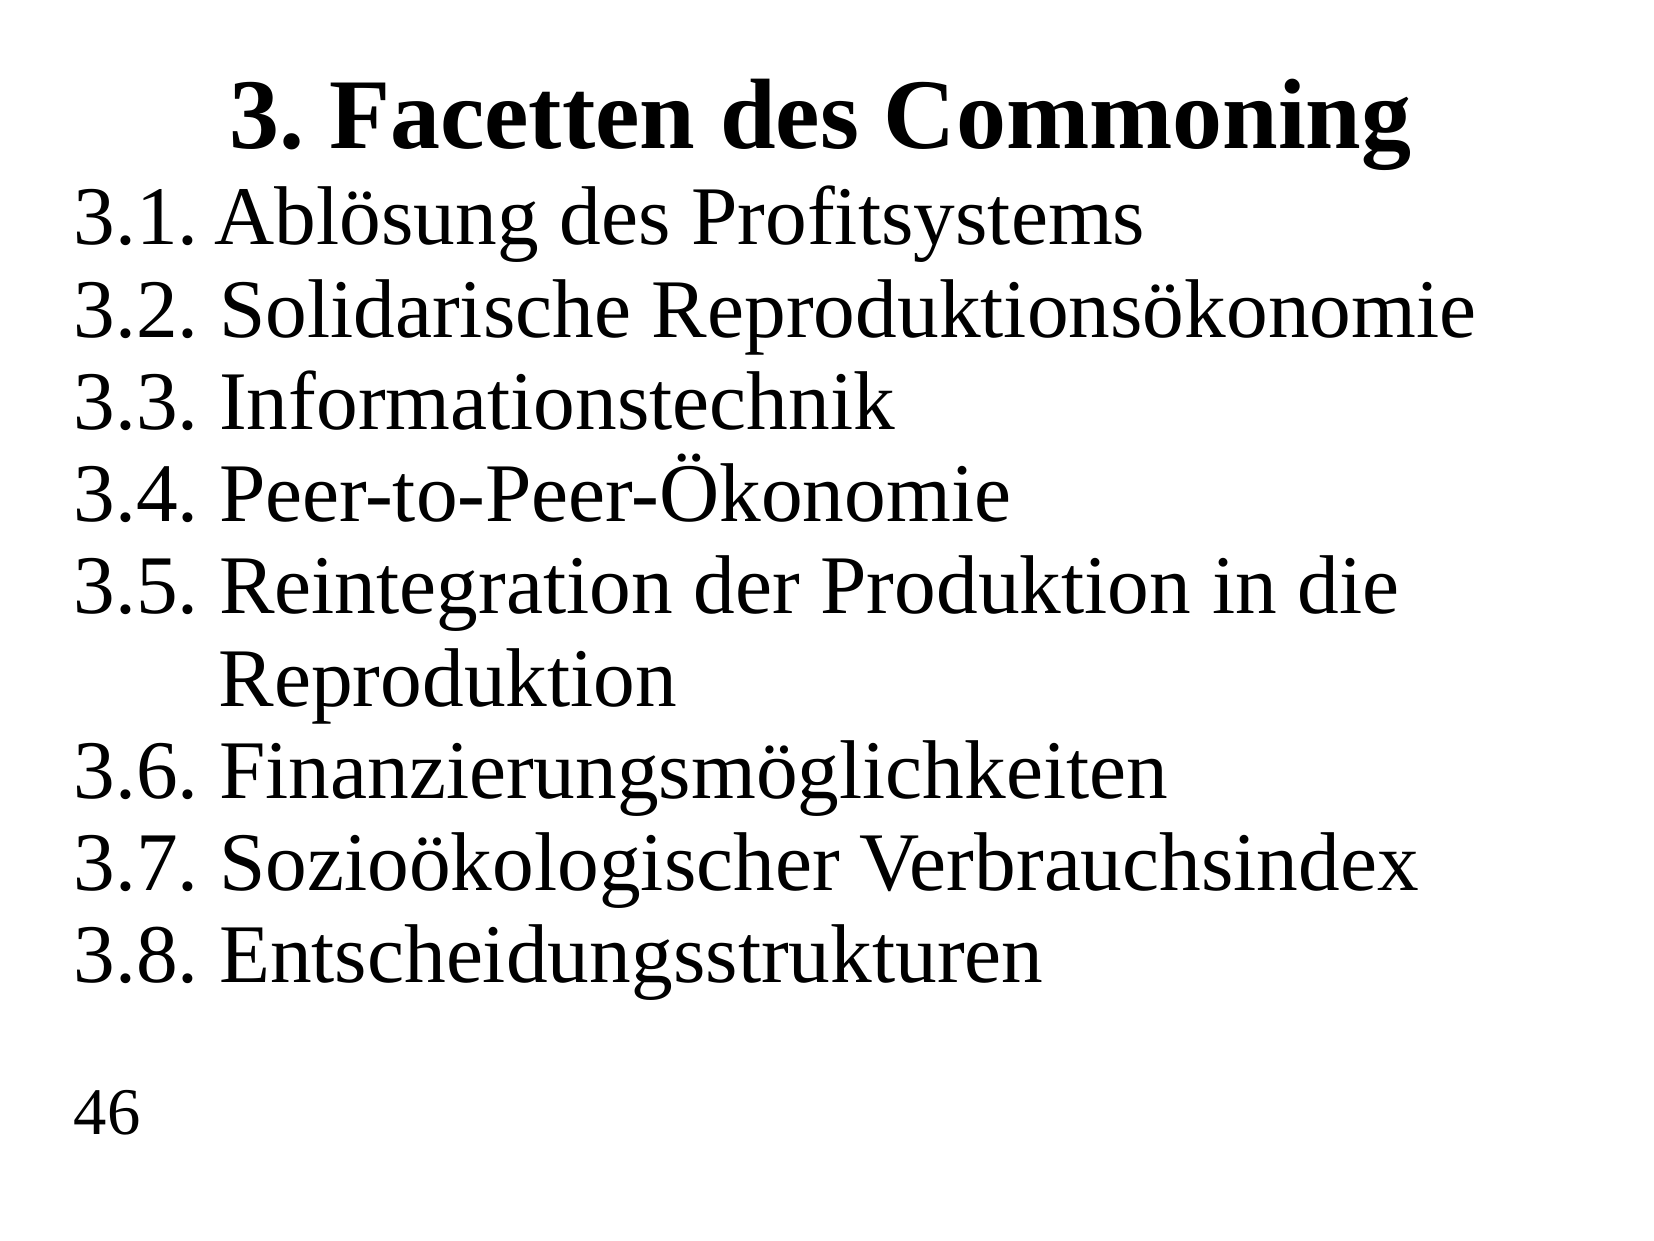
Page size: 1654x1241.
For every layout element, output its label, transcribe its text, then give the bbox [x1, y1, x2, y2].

text_box 3. Facetten des Commoning 3.1. Ablösung des Profitsystems 3.2. Solidarische Reproduktionsökonomie 3.3. Informationstechnik 3.4. Peer-to-Peer-Ökonomie 3.5. Reintegration der Produktion in die Reproduktion 3.6. Finanzierungsmöglichkeiten 3.7. Sozioökologischer Verbrauchsindex 3.8. Entscheidungsstrukturen <Nummer> [59, 52, 1595, 1157]
